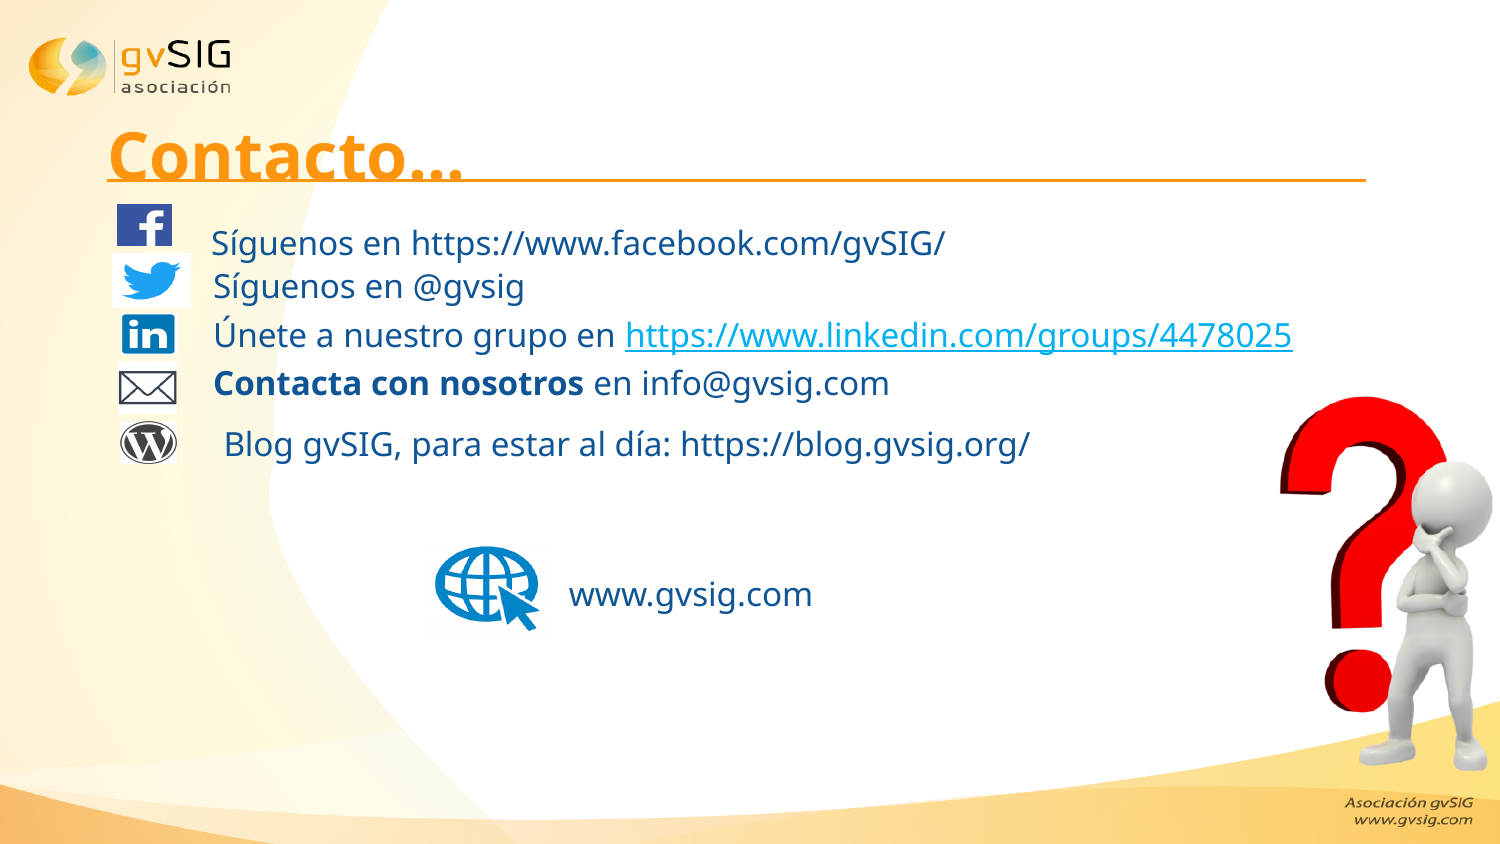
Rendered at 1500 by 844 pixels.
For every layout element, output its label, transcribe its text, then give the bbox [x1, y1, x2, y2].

title Contacto... [107, 115, 1458, 193]
text_box Contacta con nosotros en info@gvsig.com [198, 354, 1313, 403]
text_box www.gvsig.com [554, 563, 948, 629]
text_box Síguenos en @gvsig [198, 258, 1313, 306]
text_box Únete a nuestro grupo en https://www.linkedin.com/groups/4478025 [198, 306, 1313, 354]
picture [0, 0, 1500, 844]
text_box Síguenos en https://www.facebook.com/gvSIG/ [196, 213, 1072, 278]
text_box Blog gvSIG, para estar al día: https://blog.gvsig.org/ [208, 413, 1233, 478]
